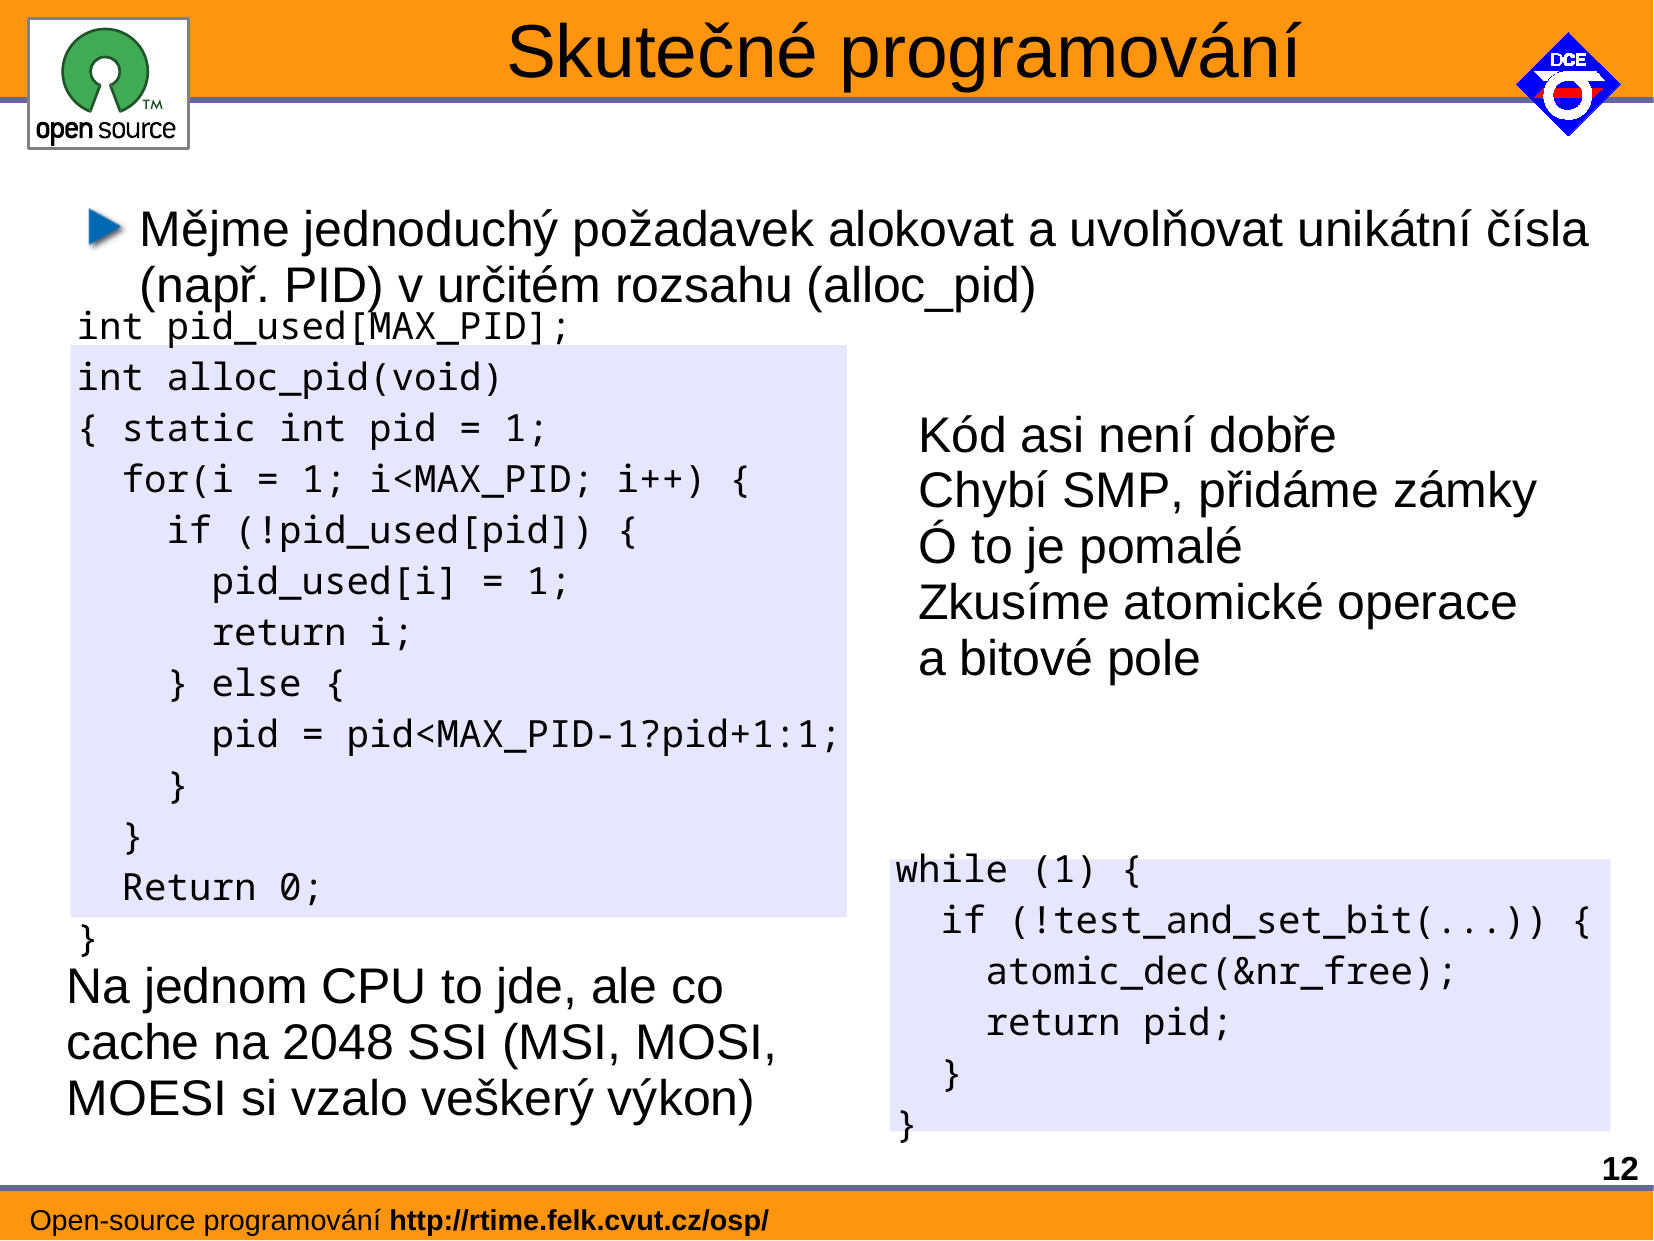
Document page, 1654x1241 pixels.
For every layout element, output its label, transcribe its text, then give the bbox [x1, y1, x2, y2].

list Mějme jednoduchý požadavek alokovat a uvolňovat unikátní čísla (např. PID) v určitém rozsahu (alloc_pid) [68, 201, 1592, 343]
text_box Na jednom CPU to jde, ale co cache na 2048 SSI (MSI, MOSI, MOESI si vzalo veškerý výkon) [60, 952, 860, 1151]
text_box Kód asi není dobře Chybí SMP, přidáme zámky Ó to je pomalé Zkusíme atomické operace a bitové pole [912, 400, 1586, 723]
title Skutečné programování [178, 4, 1631, 98]
text_box int pid_used[MAX_PID]; int alloc_pid(void) { static int pid = 1; for(i = 1; i<MAX_PID; i++) { if (!pid_used[pid]) { pid_used[i] = 1; return i; } else { pid = pid<MAX_PID-1?pid+1:1; } } Return 0; } [70, 345, 847, 918]
text_box while (1) { if (!test_and_set_bit(...)) { atomic_dec(&nr_free); return pid; } } [889, 859, 1611, 1132]
